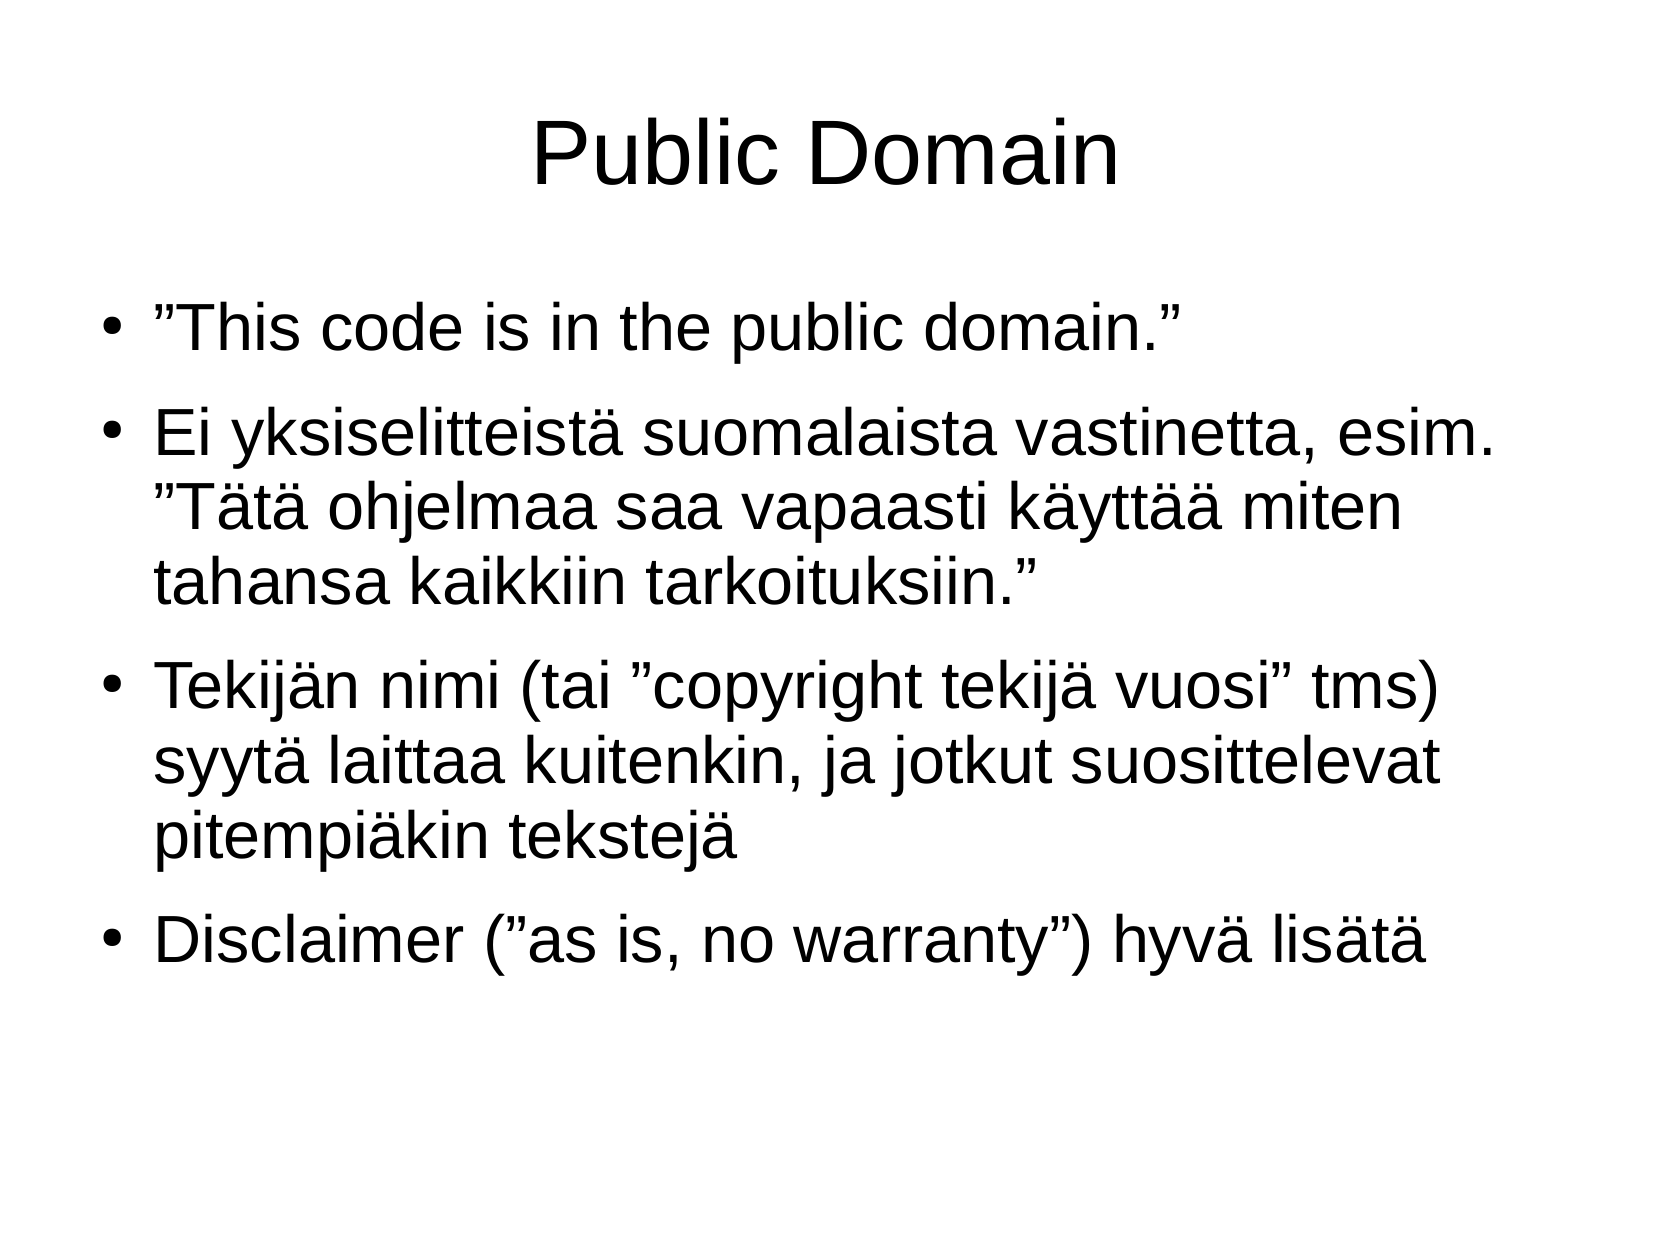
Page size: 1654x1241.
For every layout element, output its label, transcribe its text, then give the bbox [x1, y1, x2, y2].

title Public Domain [82, 49, 1571, 257]
list ”This code is in the public domain.” Ei yksiselitteistä suomalaista vastinetta, esim. ”Tätä ohjelmaa saa vapaasti käyttää miten tahansa kaikkiin tarkoituksiin.” Tekijän nimi (tai ”copyright tekijä vuosi” tms) syytä laittaa kuitenkin, ja jotkut suosittelevat pitempiäkin tekstejä Disclaimer (”as is, no warranty”) hyvä lisätä [82, 290, 1571, 1010]
